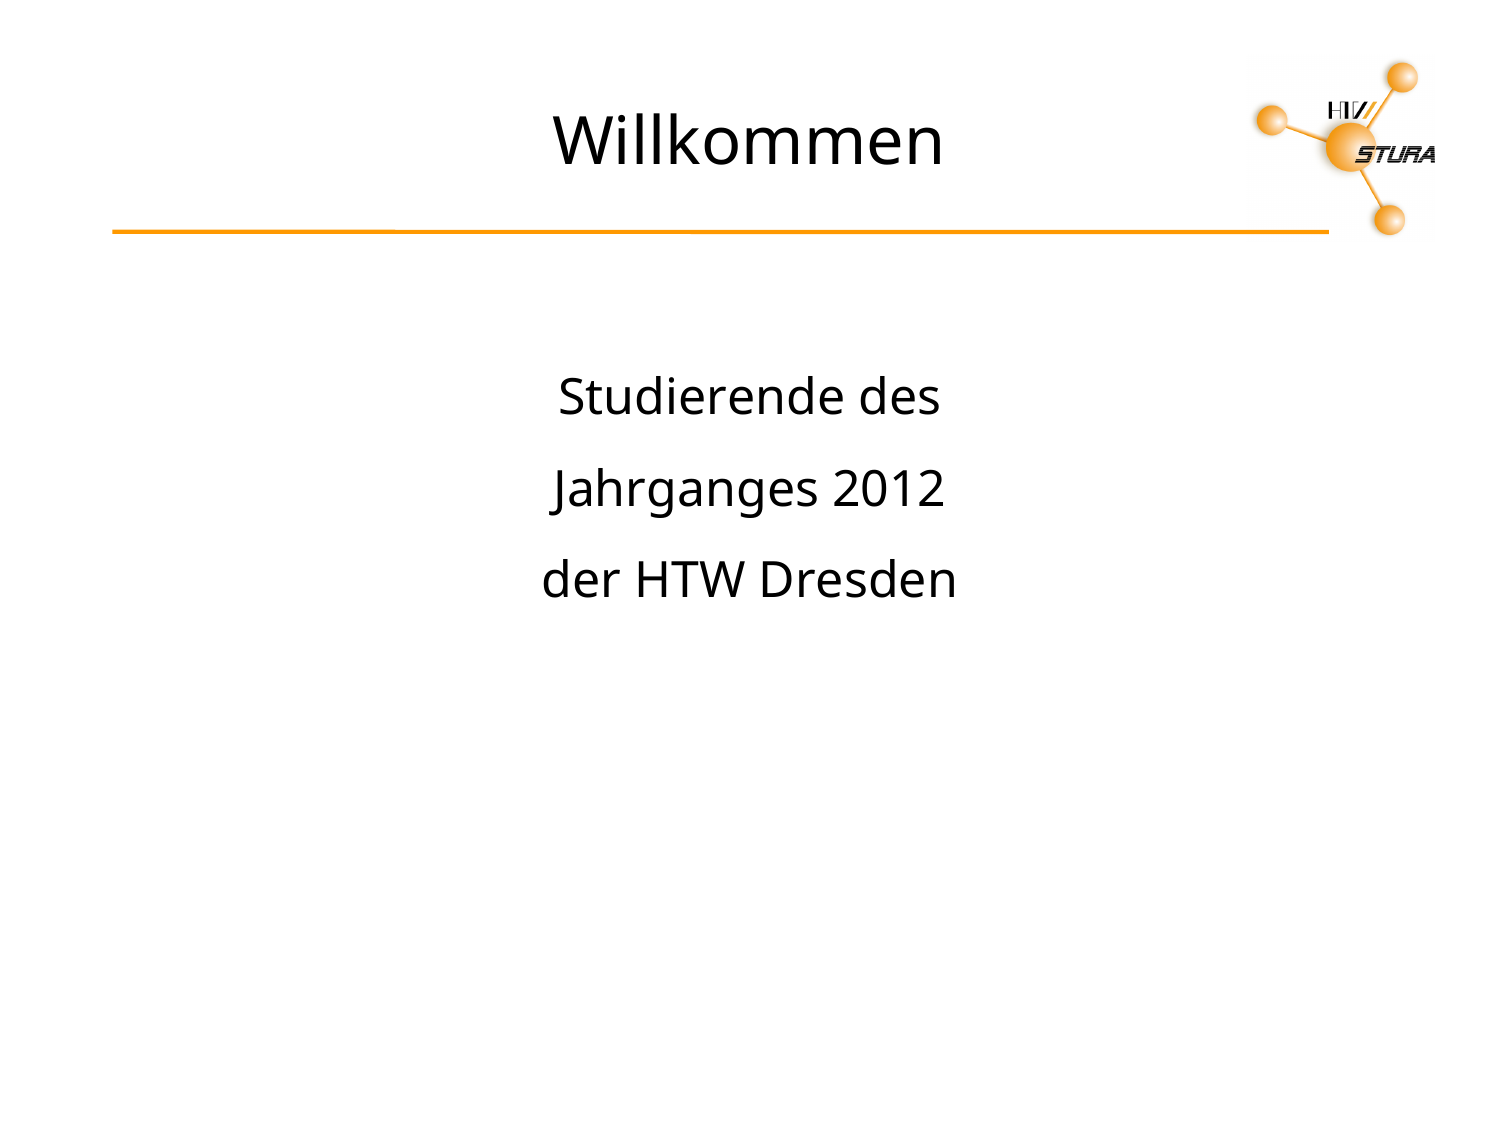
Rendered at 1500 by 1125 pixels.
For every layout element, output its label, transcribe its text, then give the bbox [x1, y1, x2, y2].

list Studierende des Jahrganges 2012 der HTW Dresden [75, 262, 1426, 894]
title Willkommen [74, 45, 1424, 233]
picture [1246, 54, 1435, 242]
